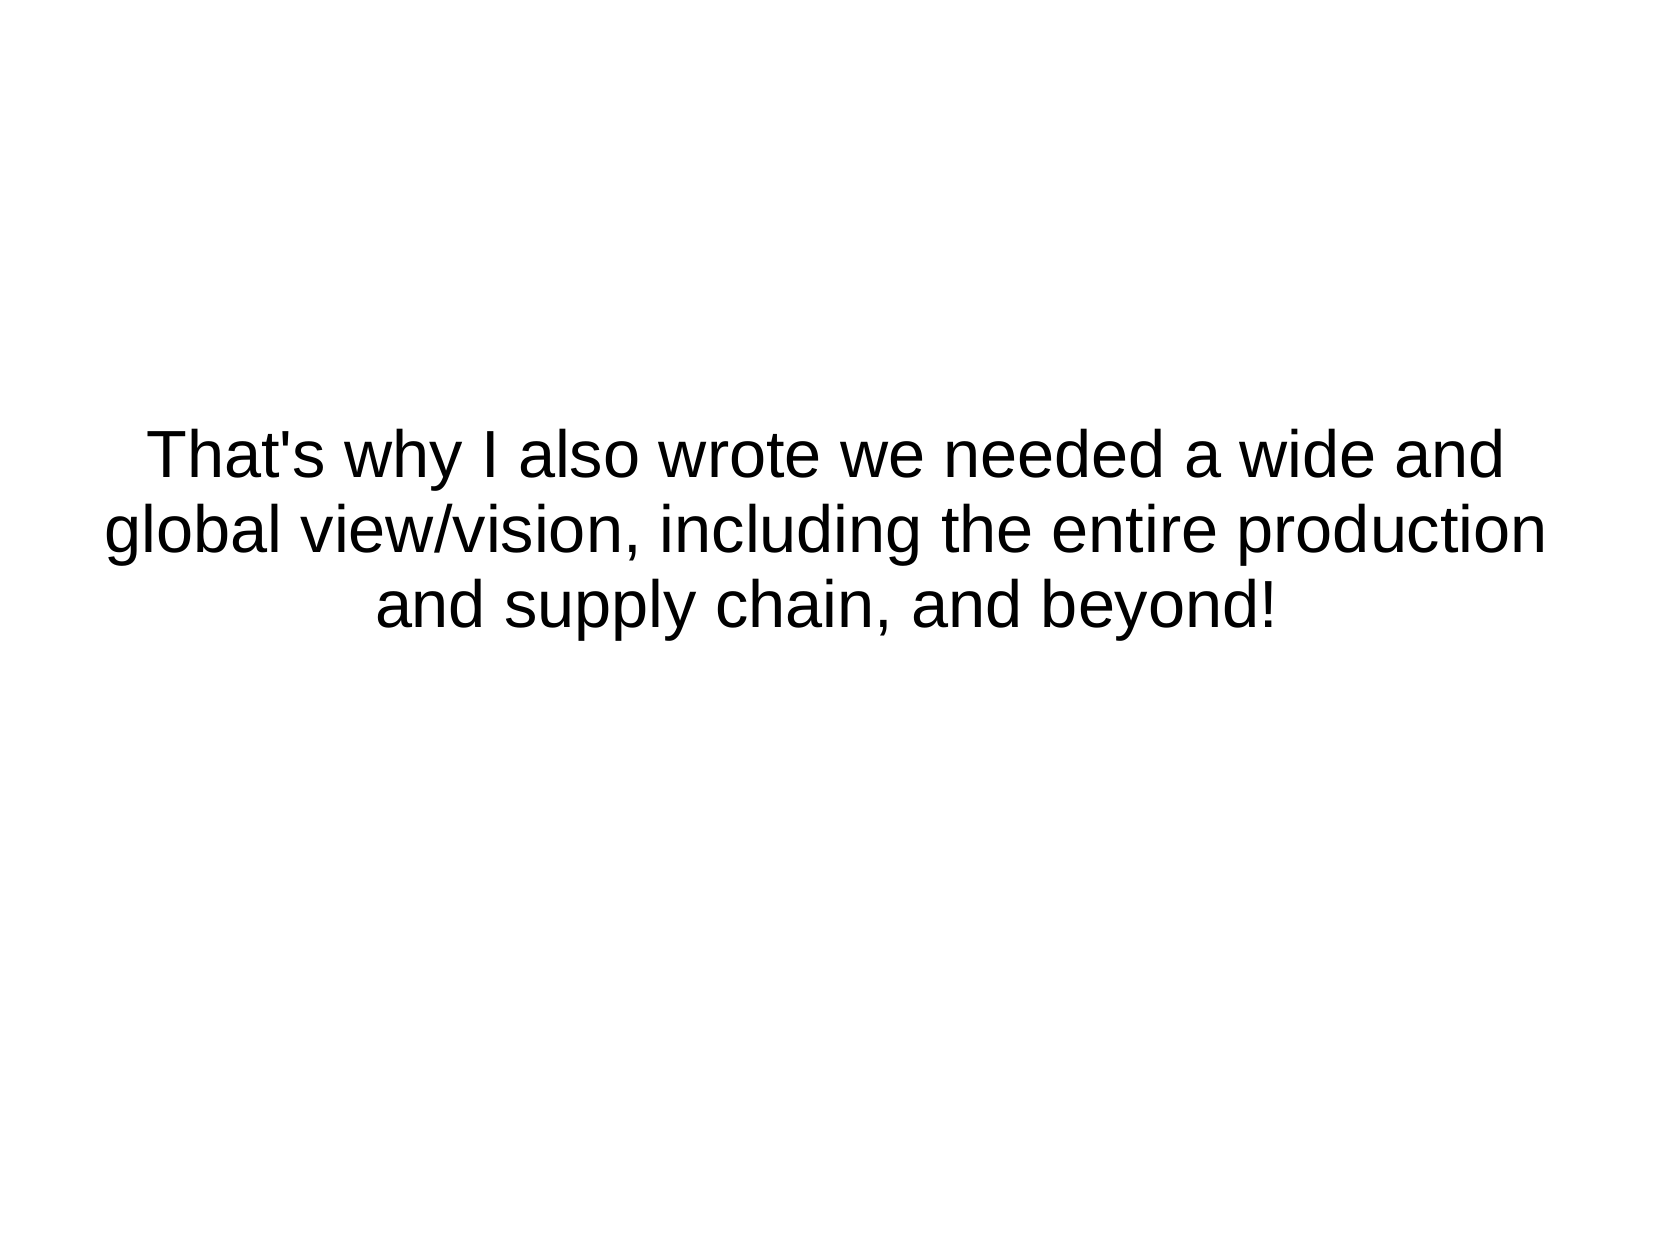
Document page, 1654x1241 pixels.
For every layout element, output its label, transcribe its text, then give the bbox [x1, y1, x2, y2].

subtitle That's why I also wrote we needed a wide and global view/vision, including the entire production and supply chain, and beyond! [82, 49, 1571, 1010]
